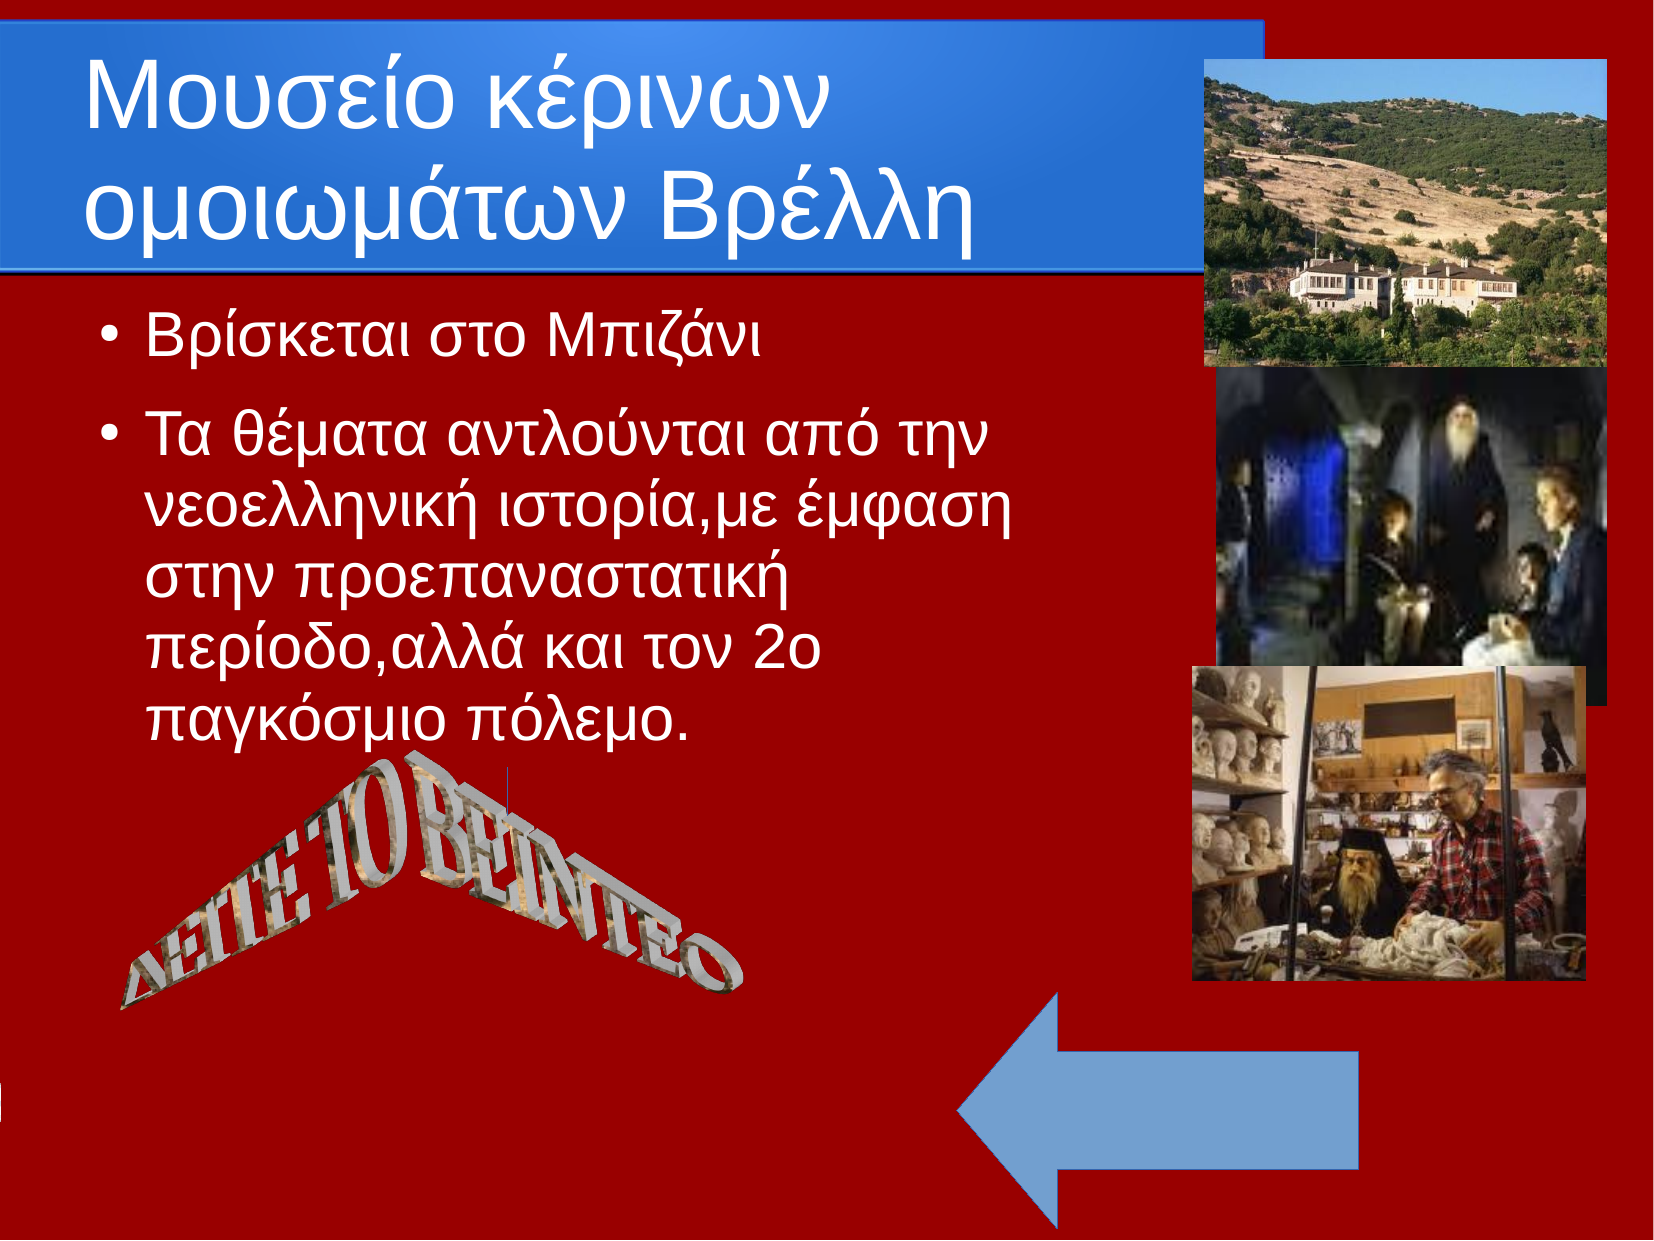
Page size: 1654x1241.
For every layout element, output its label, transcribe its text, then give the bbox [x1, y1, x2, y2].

text_box [956, 992, 1359, 1229]
title Μουσείο κέρινων ομοιωμάτων Βρέλλη [82, 38, 1235, 261]
list Βρίσκεται στο Μπιζάνι Τα θέματα αντλούνται από την νεοελληνική ιστορία,με έμφαση στην προεπαναστατική περίοδο,αλλά και τον 2ο παγκόσμιο πόλεμο. [82, 299, 1016, 768]
picture [1192, 59, 1607, 981]
